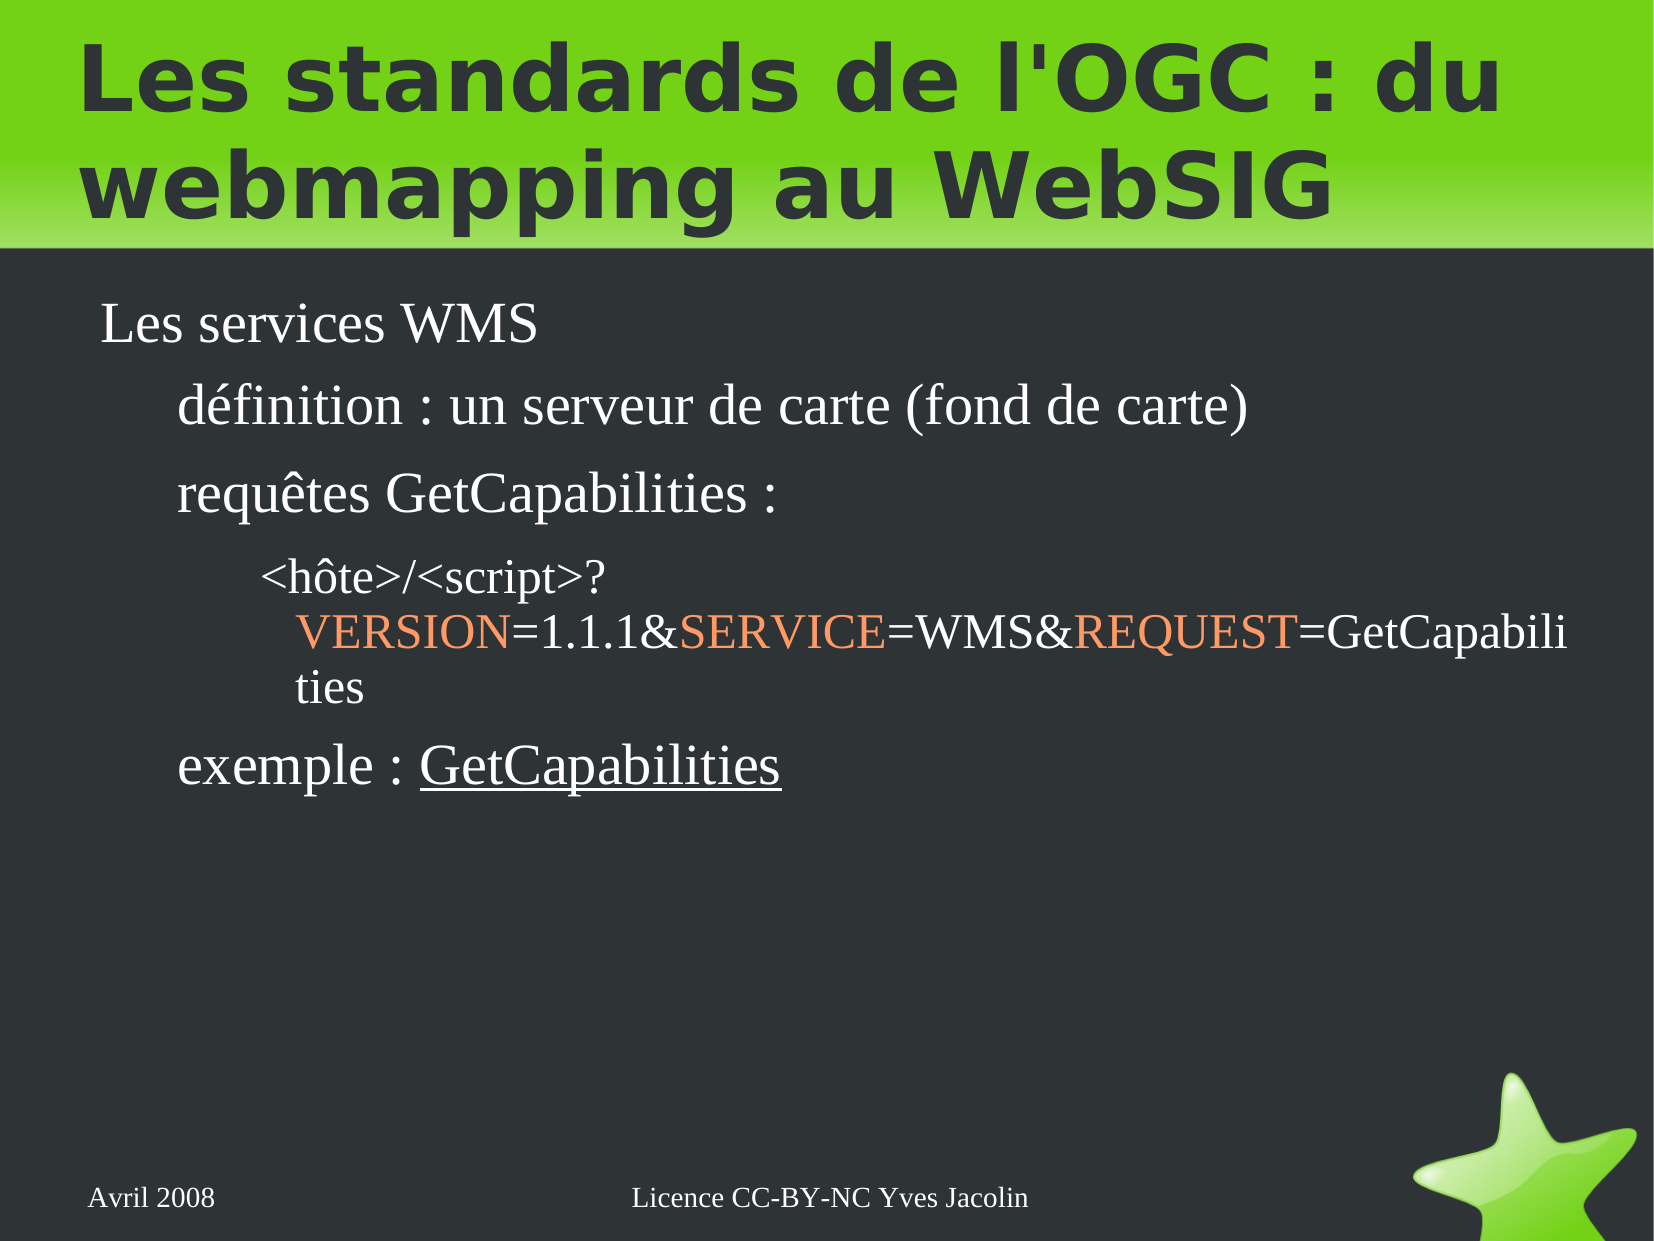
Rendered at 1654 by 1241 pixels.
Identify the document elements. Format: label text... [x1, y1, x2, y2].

title Les standards de l'OGC : du webmapping au WebSIG [76, 25, 1565, 240]
list Les services WMS définition : un serveur de carte (fond de carte) requêtes GetCapabilities : <hôte>/<script>?VERSION=1.1.1&SERVICE=WMS&REQUEST=GetCapabilities exemple : GetCapabilities [82, 290, 1571, 1094]
picture [0, 0, 1654, 1241]
